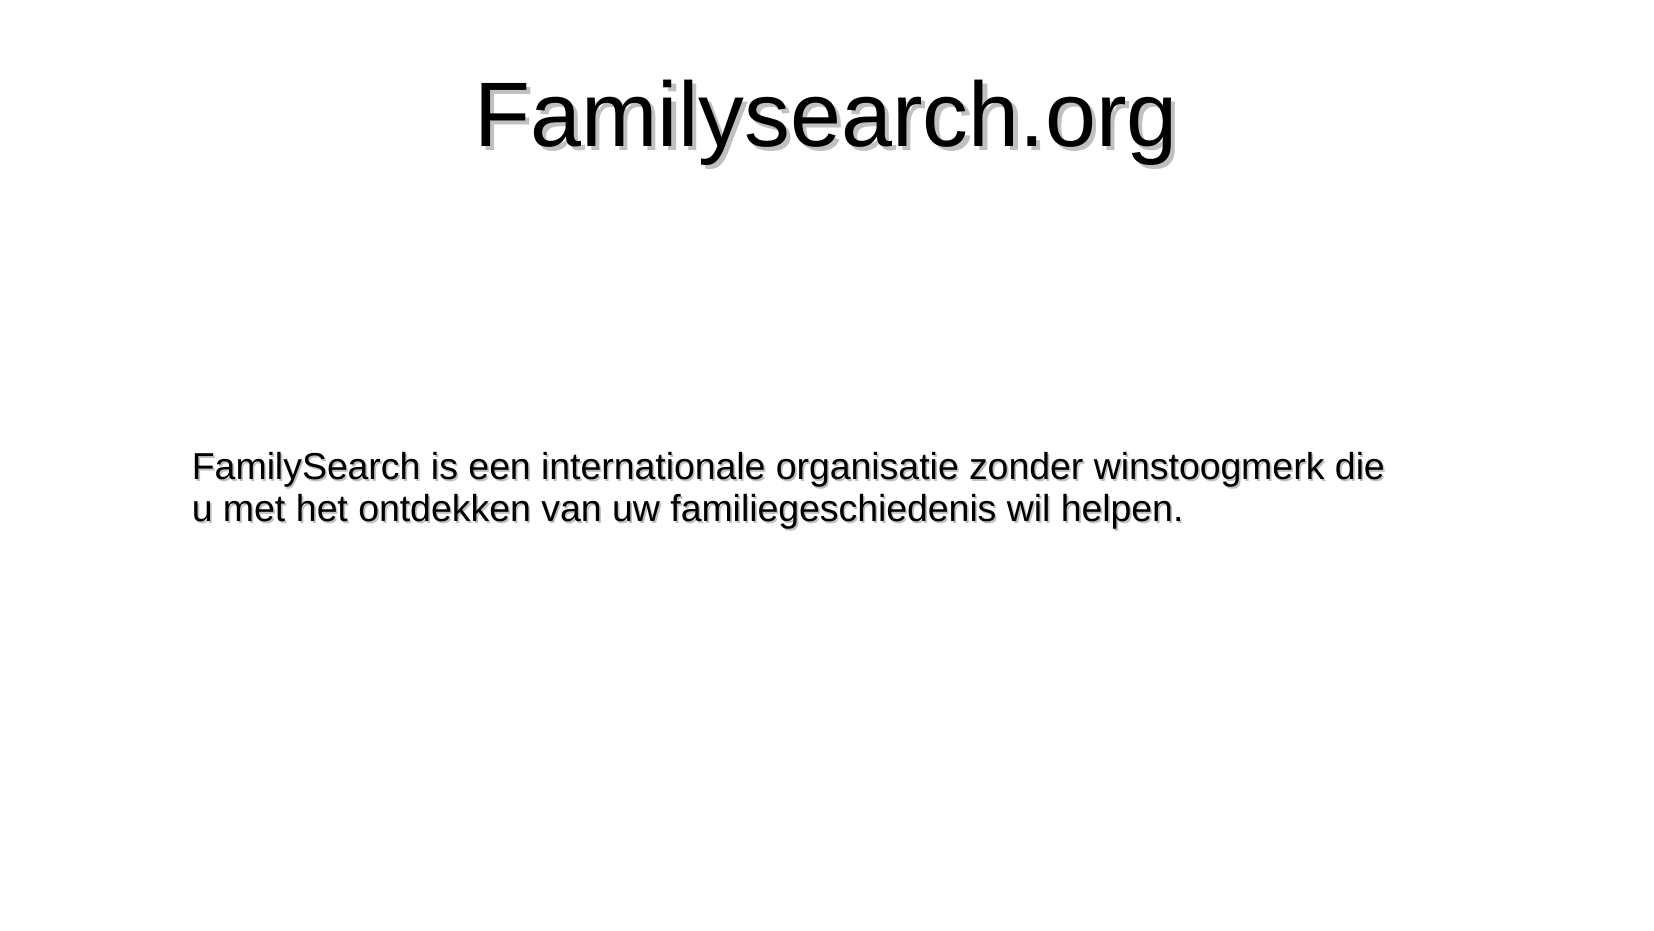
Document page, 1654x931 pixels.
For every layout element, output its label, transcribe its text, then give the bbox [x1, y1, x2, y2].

text_box FamilySearch is een internationale organisatie zonder winstoogmerk die u met het ontdekken van uw familiegeschiedenis wil helpen. [177, 396, 1418, 537]
title Familysearch.org [82, 37, 1571, 193]
